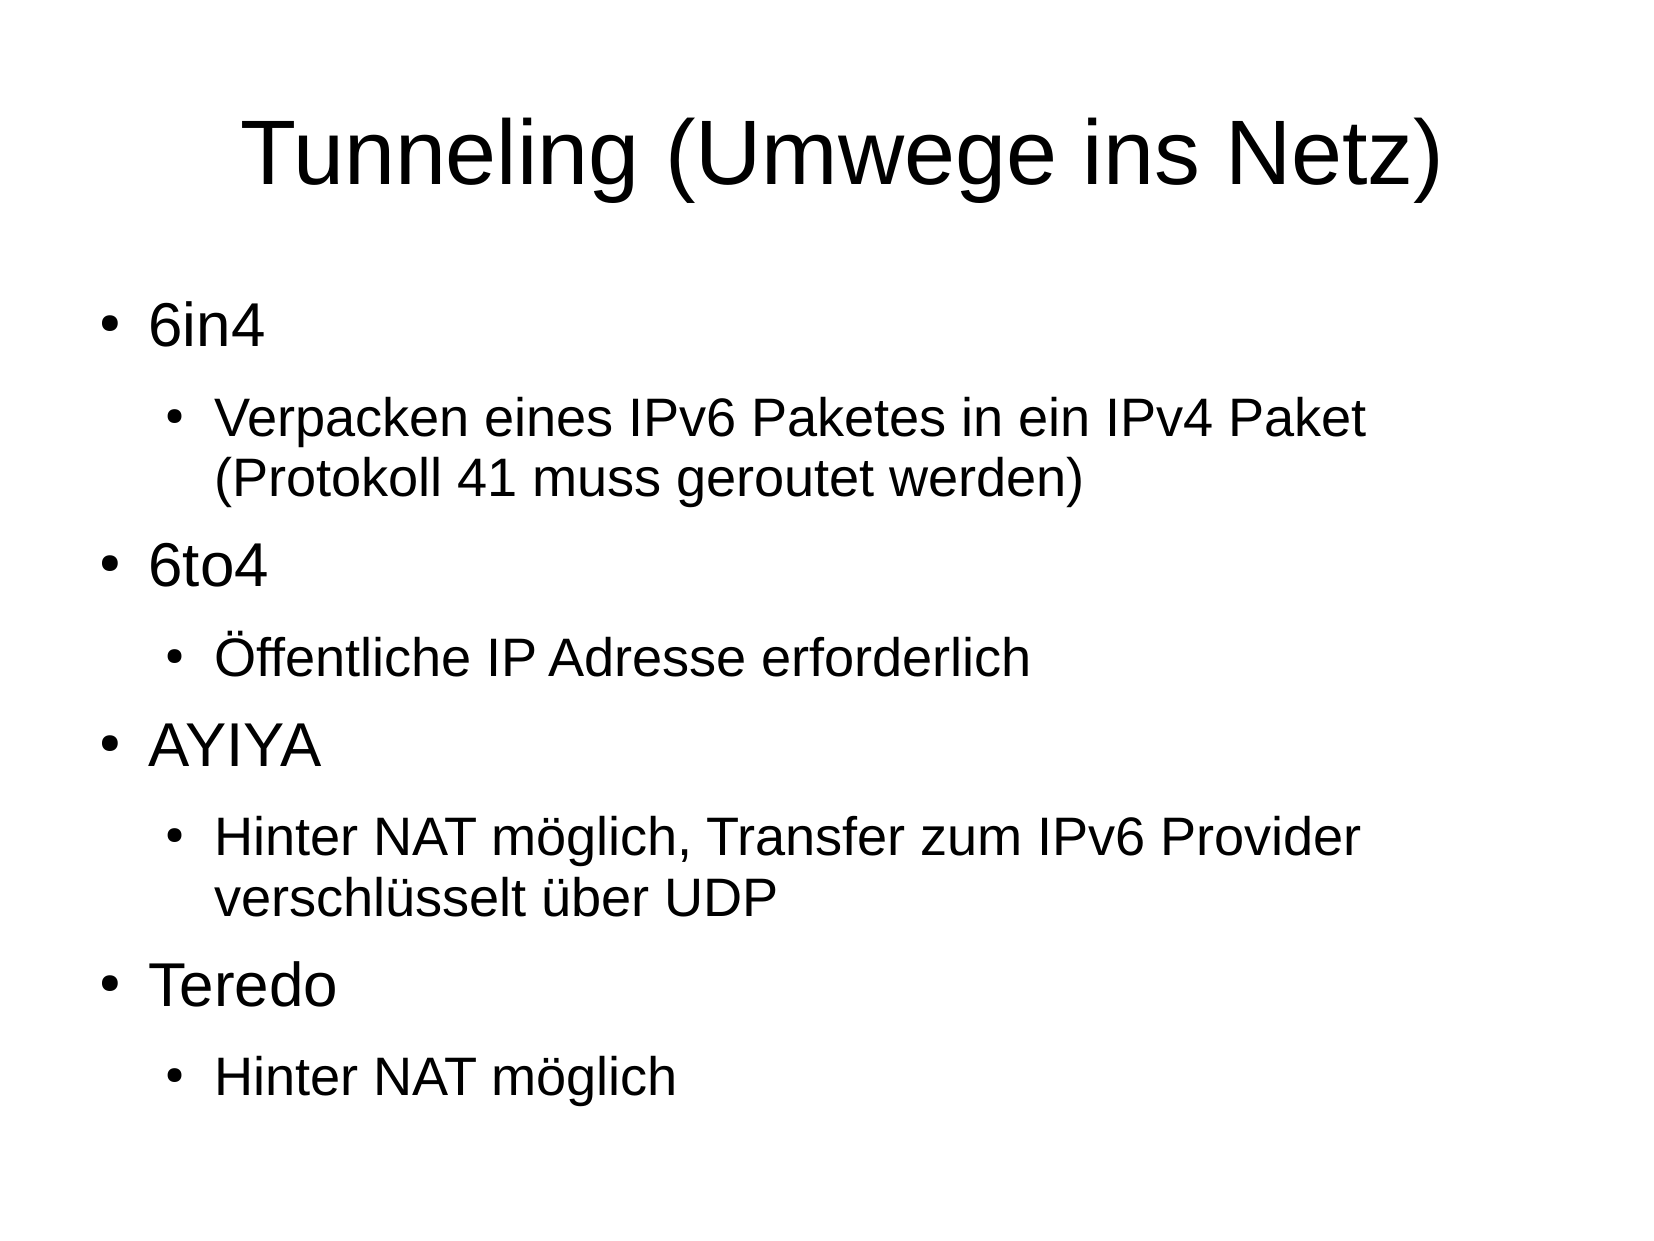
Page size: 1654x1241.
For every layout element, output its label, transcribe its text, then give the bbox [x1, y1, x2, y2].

title Tunneling (Umwege ins Netz) [82, 49, 1571, 257]
list 6in4 Verpacken eines IPv6 Paketes in ein IPv4 Paket (Protokoll 41 muss geroutet werden) 6to4 Öffentliche IP Adresse erforderlich AYIYA Hinter NAT möglich, Transfer zum IPv6 Provider verschlüsselt über UDP Teredo Hinter NAT möglich [82, 290, 1571, 1109]
